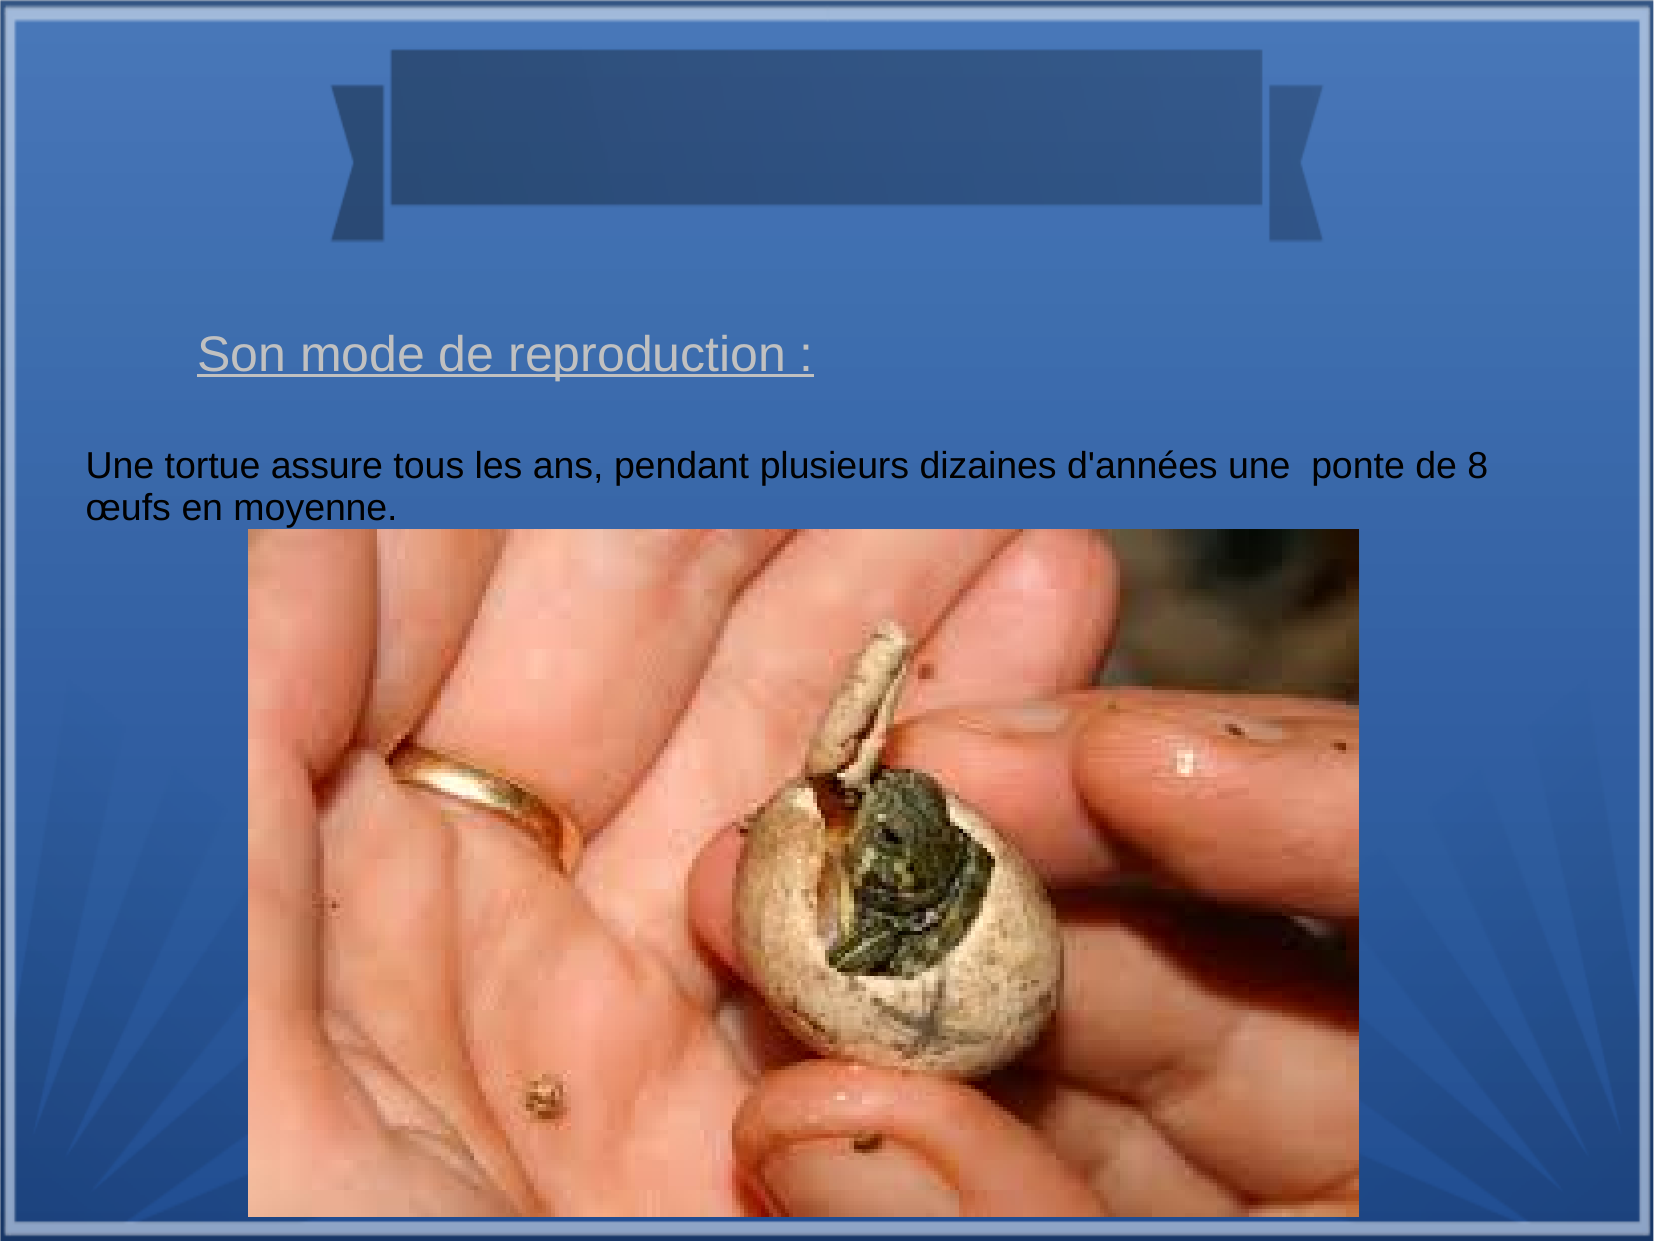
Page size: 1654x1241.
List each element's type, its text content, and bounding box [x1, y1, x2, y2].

text_box Son mode de reproduction : [182, 318, 1412, 392]
text_box Une tortue assure tous les ans, pendant plusieurs dizaines d'années une ponte de 8 œufs en moyenne. [70, 437, 1583, 539]
picture [0, 0, 1654, 1241]
